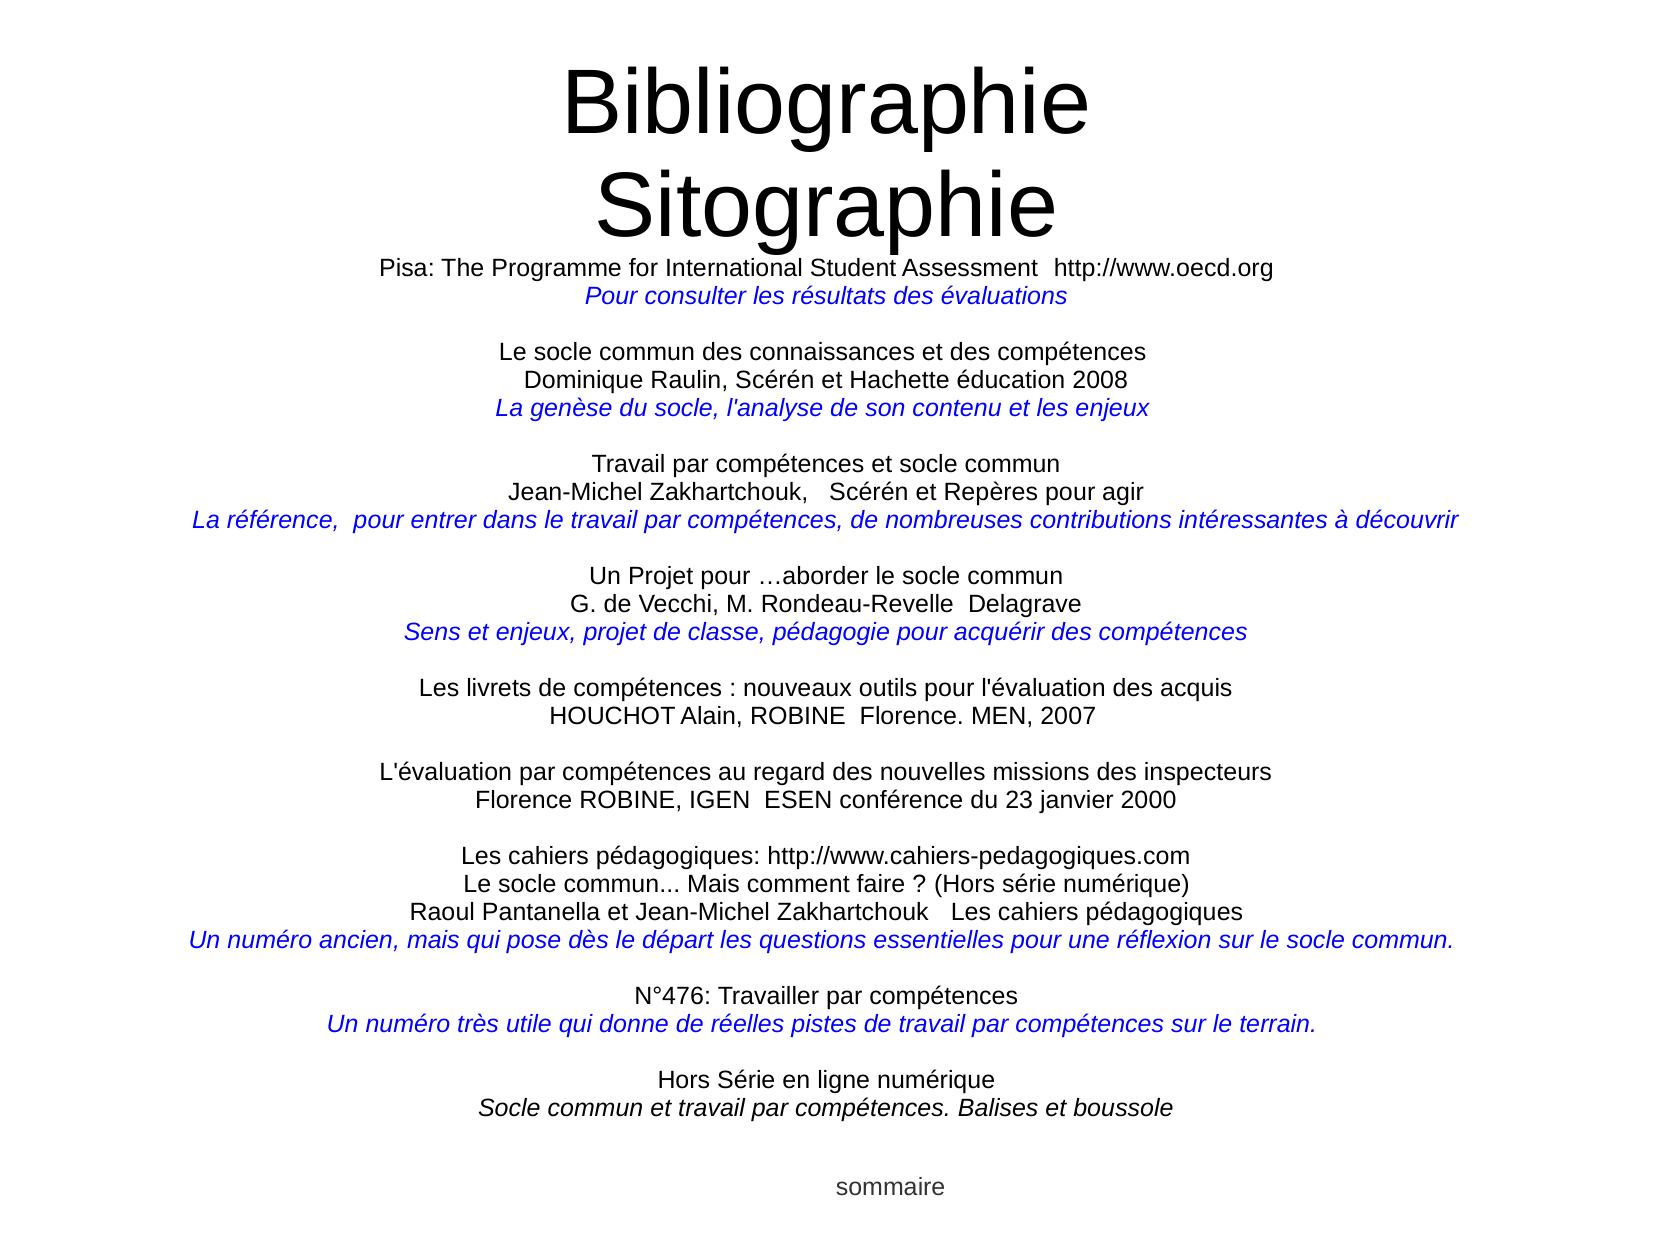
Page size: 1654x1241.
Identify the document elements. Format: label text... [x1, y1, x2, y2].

text_box sommaire [739, 1165, 1042, 1209]
title Bibliographie Sitographie [82, 50, 1571, 252]
subtitle Pisa: The Programme for International Student Assessment http://www.oecd.org Pour consulter les résultats des évaluations Le socle commun des connaissances et des compétences Dominique Raulin, Scérén et Hachette éducation 2008 La genèse du socle, l'analyse de son contenu et les enjeux Travail par compétences et socle commun Jean-Michel Zakhartchouk, Scérén et Repères pour agir La référence, pour entrer dans le travail par compétences, de nombreuses contributions intéressantes à découvrir Un Projet pour …aborder le socle commun G. de Vecchi, M. Rondeau-Revelle Delagrave Sens et enjeux, projet de classe, pédagogie pour acquérir des compétences Les livrets de compétences : nouveaux outils pour l'évaluation des acquis HOUCHOT Alain, ROBINE Florence. MEN, 2007 L'évaluation par compétences au regard des nouvelles missions des inspecteurs Florence ROBINE, IGEN ESEN conférence du 23 janvier 2000 Les cahiers pédagogiques: http://www.cahiers-pedagogiques.com Le socle commun... Mais comment faire ? (Hors série numérique) Raoul Pantanella et Jean-Michel Zakhartchouk Les cahiers pédagogiques Un numéro ancien, mais qui pose dès le départ les questions essentielles pour une réflexion sur le socle commun. N°476: Travailler par compétences Un numéro très utile qui donne de réelles pistes de travail par compétences sur le terrain. Hors Série en ligne numérique Socle commun et travail par compétences. Balises et boussole [82, 252, 1571, 1123]
